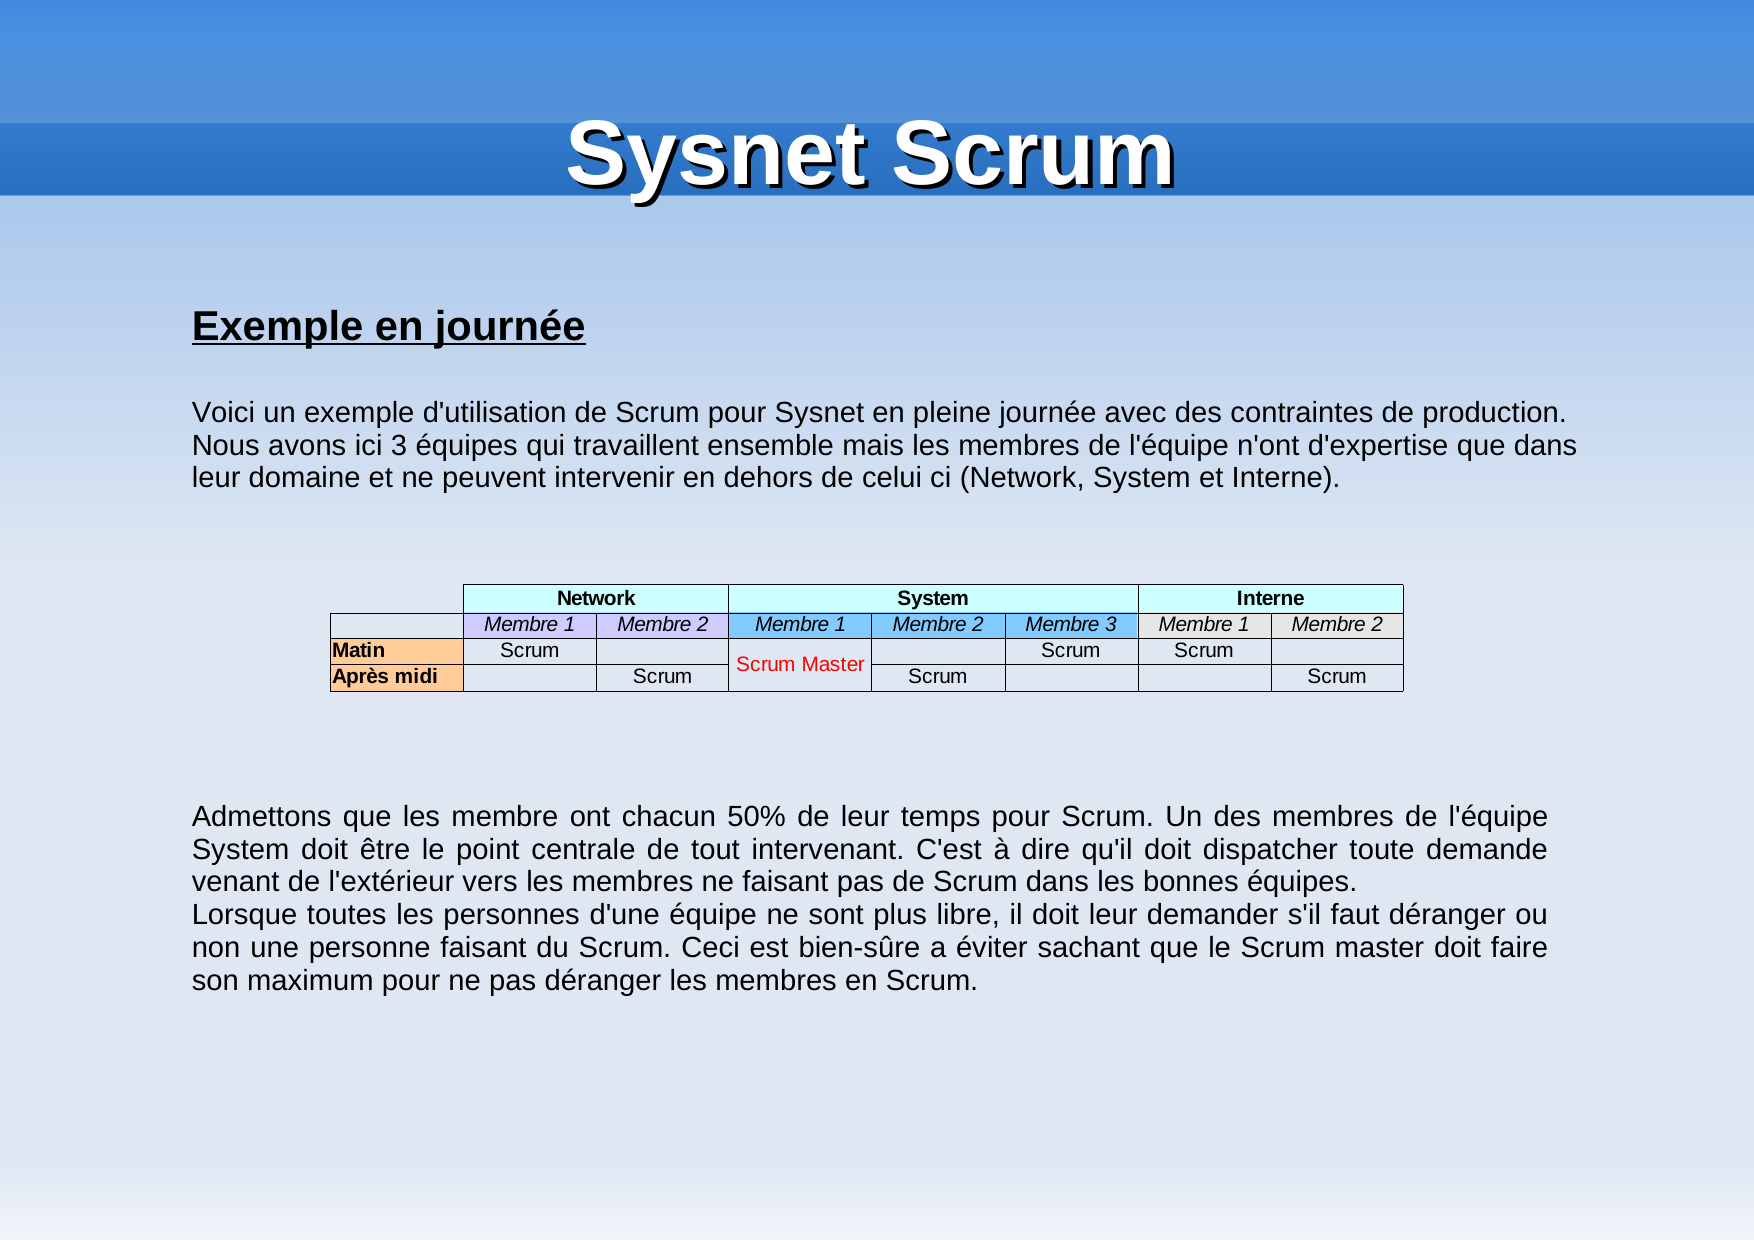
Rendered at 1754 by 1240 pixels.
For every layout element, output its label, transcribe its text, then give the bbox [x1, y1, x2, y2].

title Sysnet Scrum [135, 59, 1608, 247]
text_box Exemple en journée Voici un exemple d'utilisation de Scrum pour Sysnet en pleine journée avec des contraintes de production. Nous avons ici 3 équipes qui travaillent ensemble mais les membres de l'équipe n'ont d'expertise que dans leur domaine et ne peuvent intervenir en dehors de celui ci (Network, System et Interne). [177, 295, 1595, 567]
picture [0, 0, 1754, 1240]
text_box Admettons que les membre ont chacun 50% de leur temps pour Scrum. Un des membres de l'équipe System doit être le point centrale de tout intervenant. C'est à dire qu'il doit dispatcher toute demande venant de l'extérieur vers les membres ne faisant pas de Scrum dans les bonnes équipes. Lorsque toutes les personnes d'une équipe ne sont plus libre, il doit leur demander s'il faut déranger ou non une personne faisant du Scrum. Ceci est bien-sûre a éviter sachant que le Scrum master doit faire son maximum pour ne pas déranger les membres en Scrum. [177, 792, 1565, 1004]
chart [330, 584, 1406, 719]
